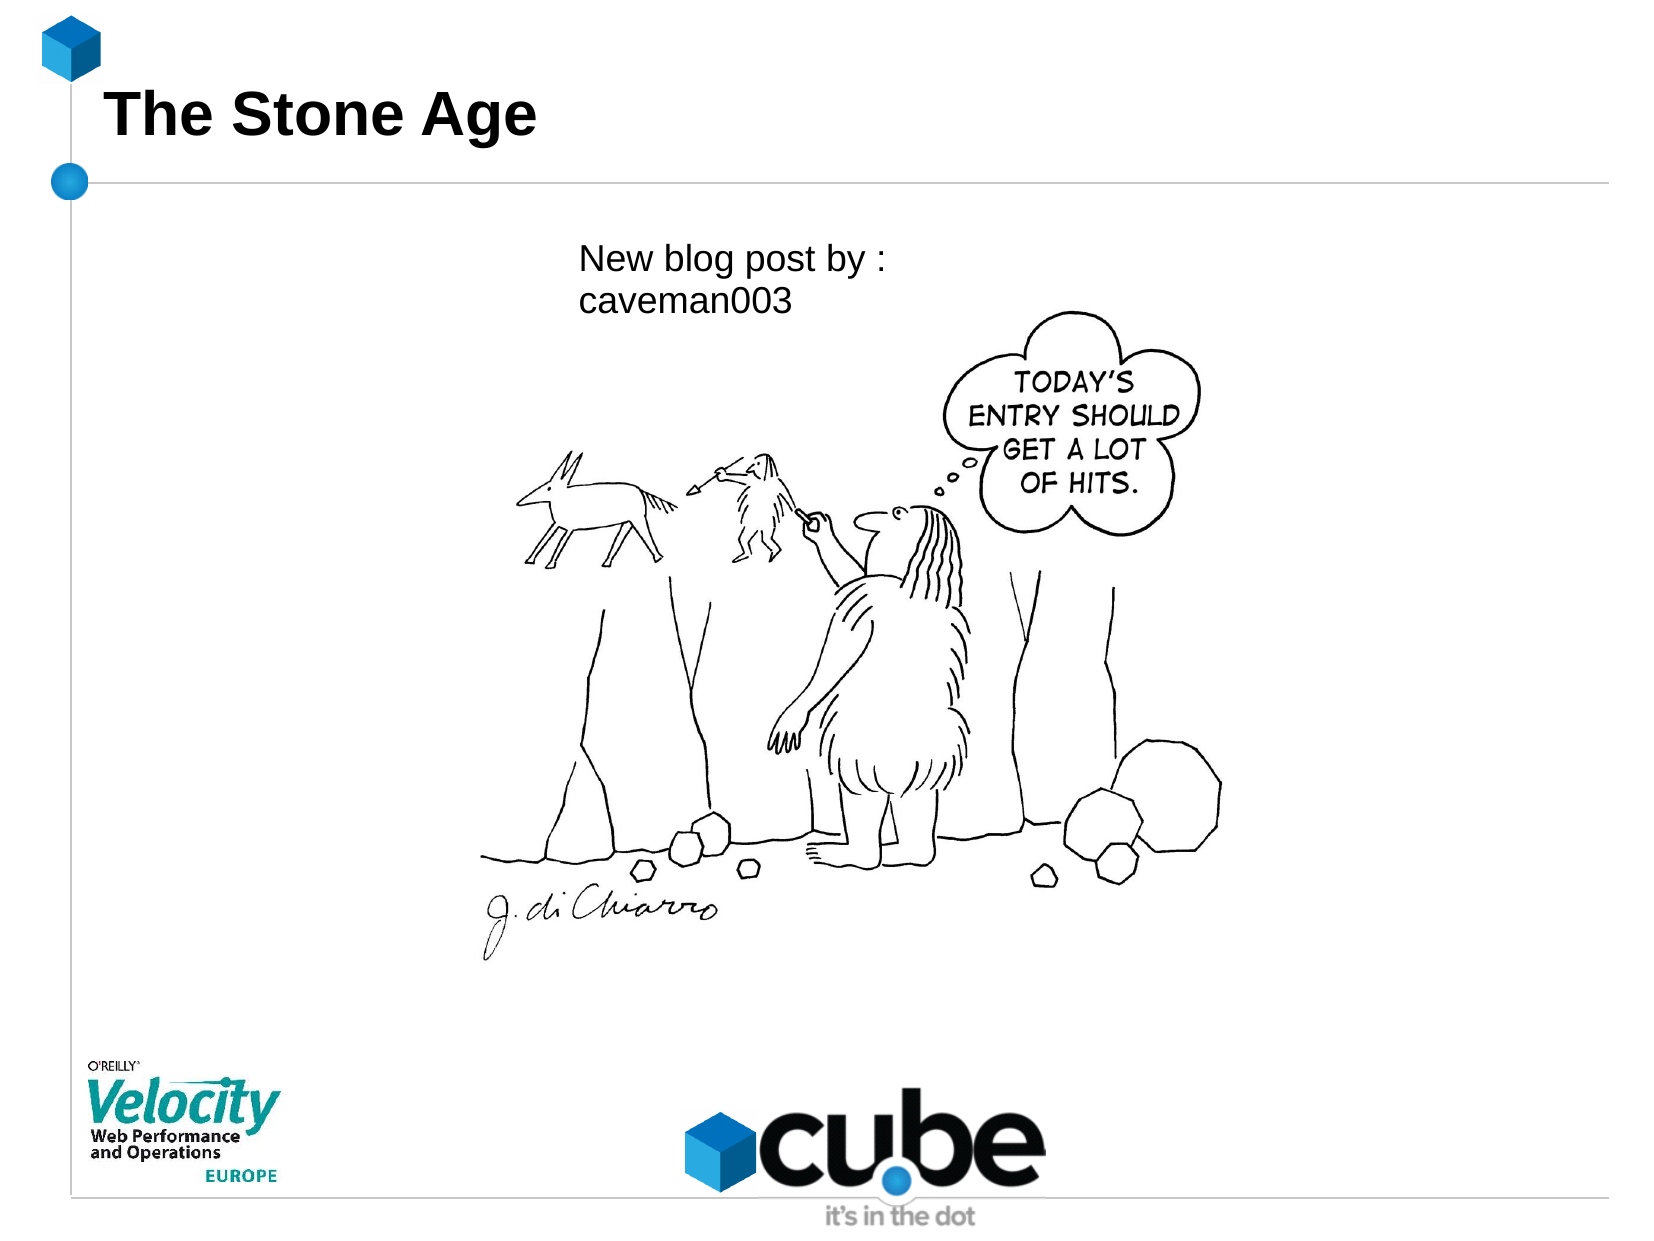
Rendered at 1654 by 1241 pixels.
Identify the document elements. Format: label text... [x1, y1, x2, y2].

picture [88, 1061, 281, 1182]
picture [457, 277, 1241, 971]
picture [756, 290, 767, 311]
text_box New blog post by : caveman003 [563, 230, 1126, 288]
picture [735, 290, 746, 311]
title The Stone Age [103, 49, 1551, 178]
